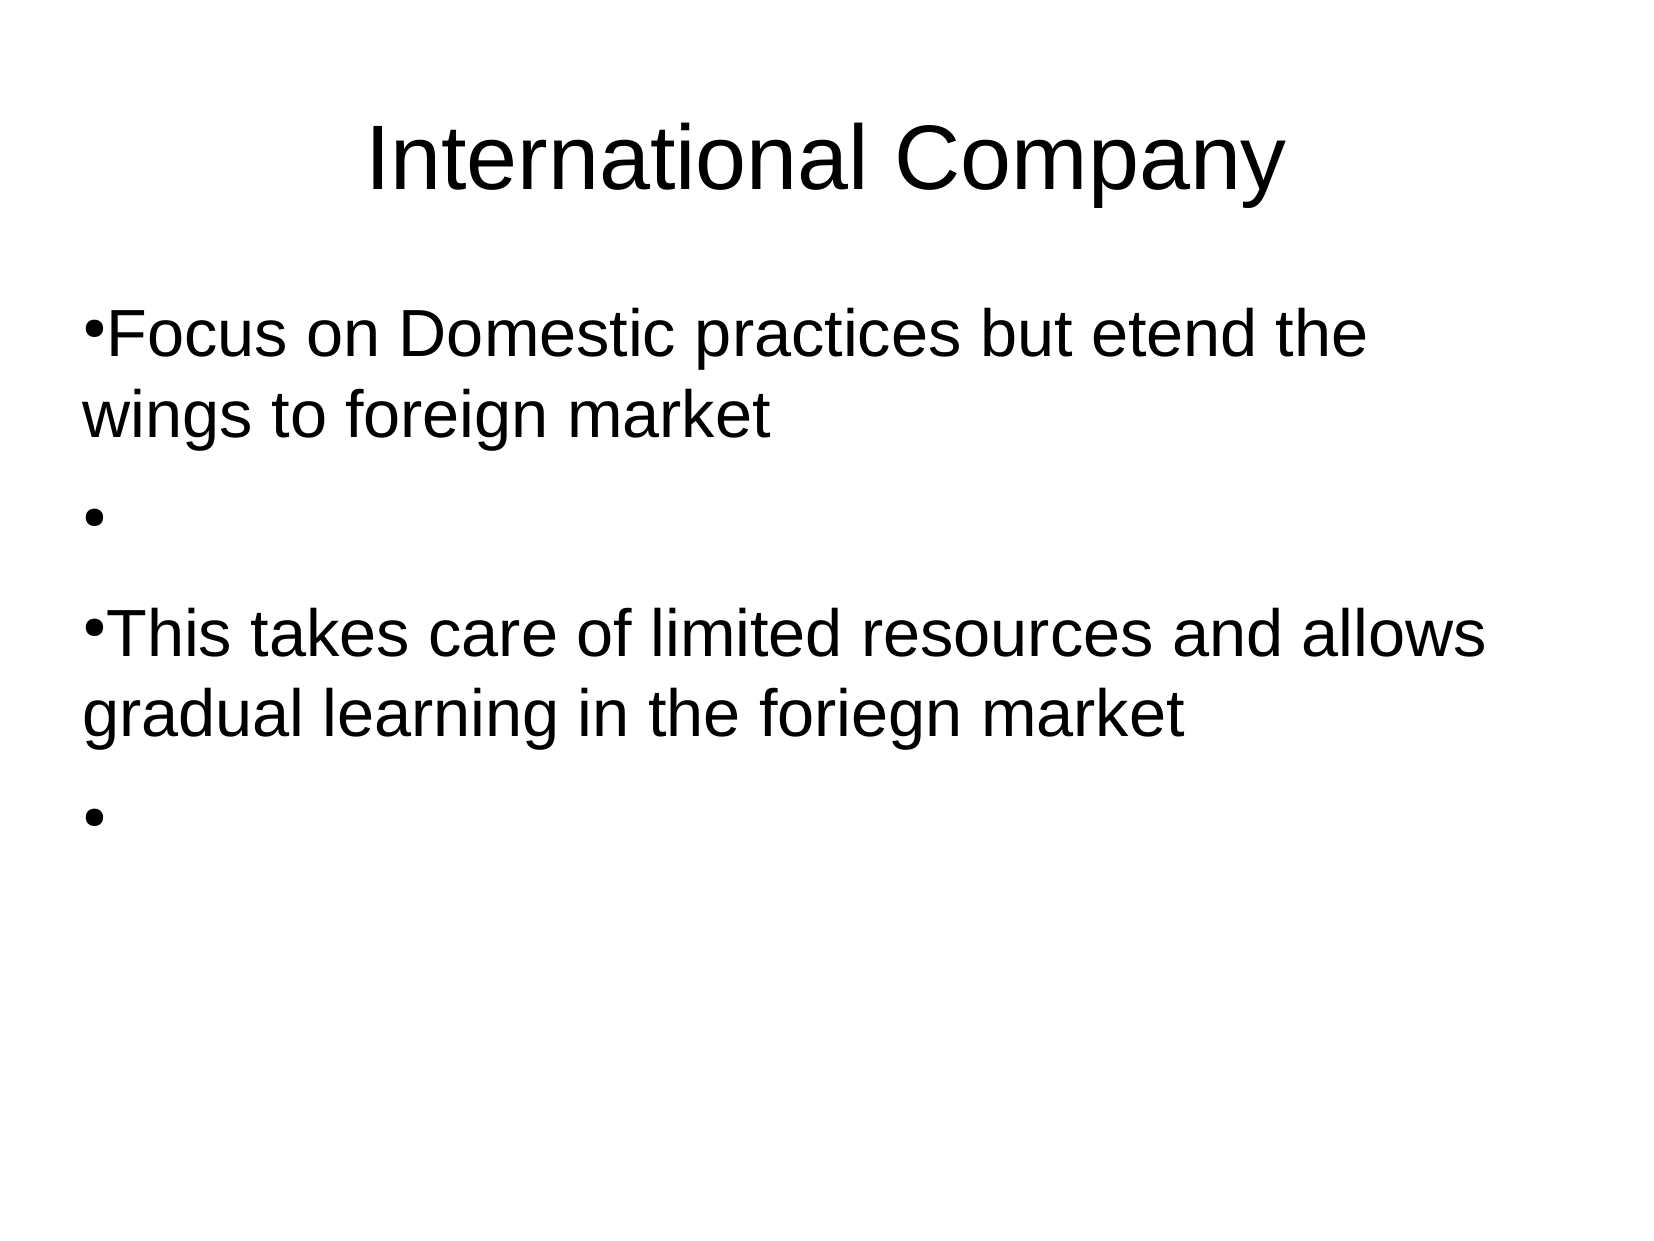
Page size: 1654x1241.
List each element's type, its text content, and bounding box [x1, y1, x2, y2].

list Focus on Domestic practices but etend the wings to foreign market This takes care of limited resources and allows gradual learning in the foriegn market [82, 290, 1538, 1010]
title International Company [82, 49, 1571, 257]
